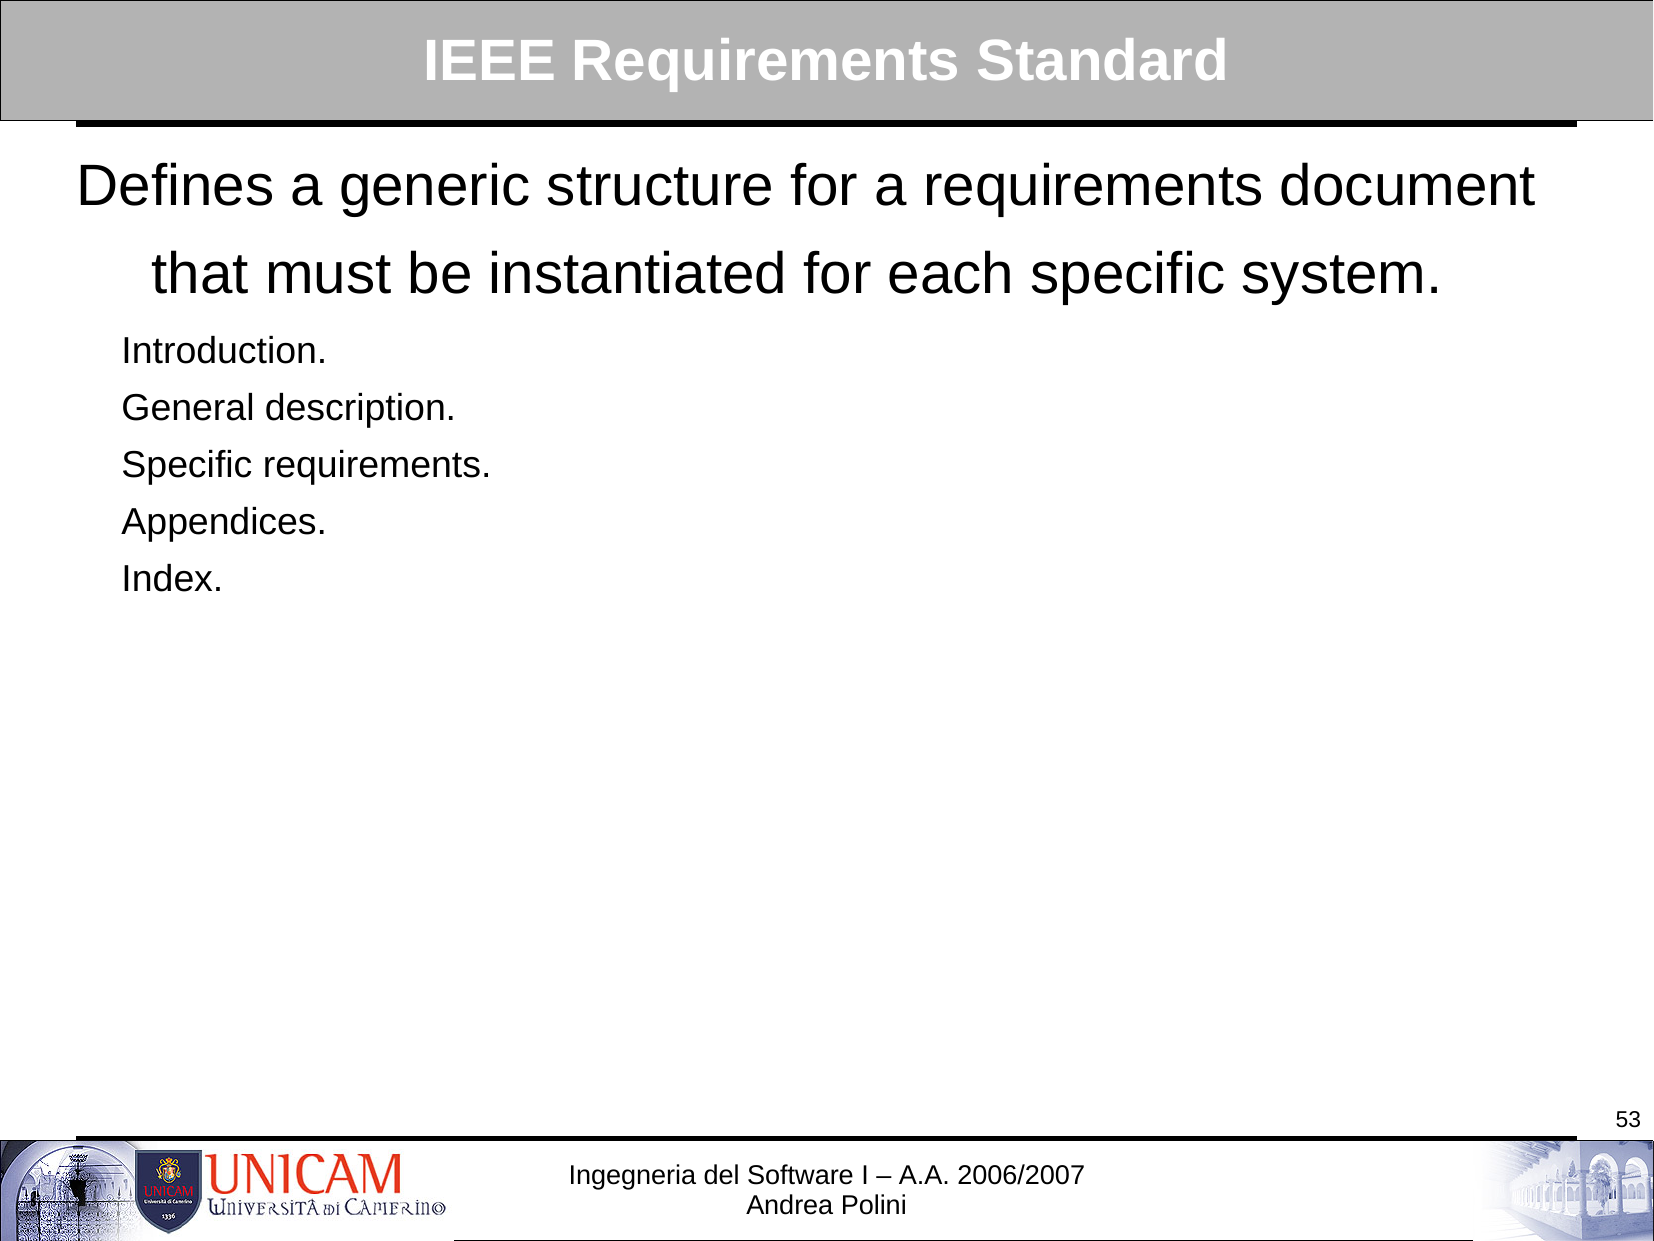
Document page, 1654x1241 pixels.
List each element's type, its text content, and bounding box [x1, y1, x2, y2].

list Defines a generic structure for a requirements document that must be instantiated for each specific system. Introduction. General description. Specific requirements. Appendices. Index. [76, 152, 1577, 837]
title IEEE Requirements Standard [0, 0, 1653, 121]
picture [1473, 1141, 1654, 1241]
picture [0, 1141, 454, 1241]
